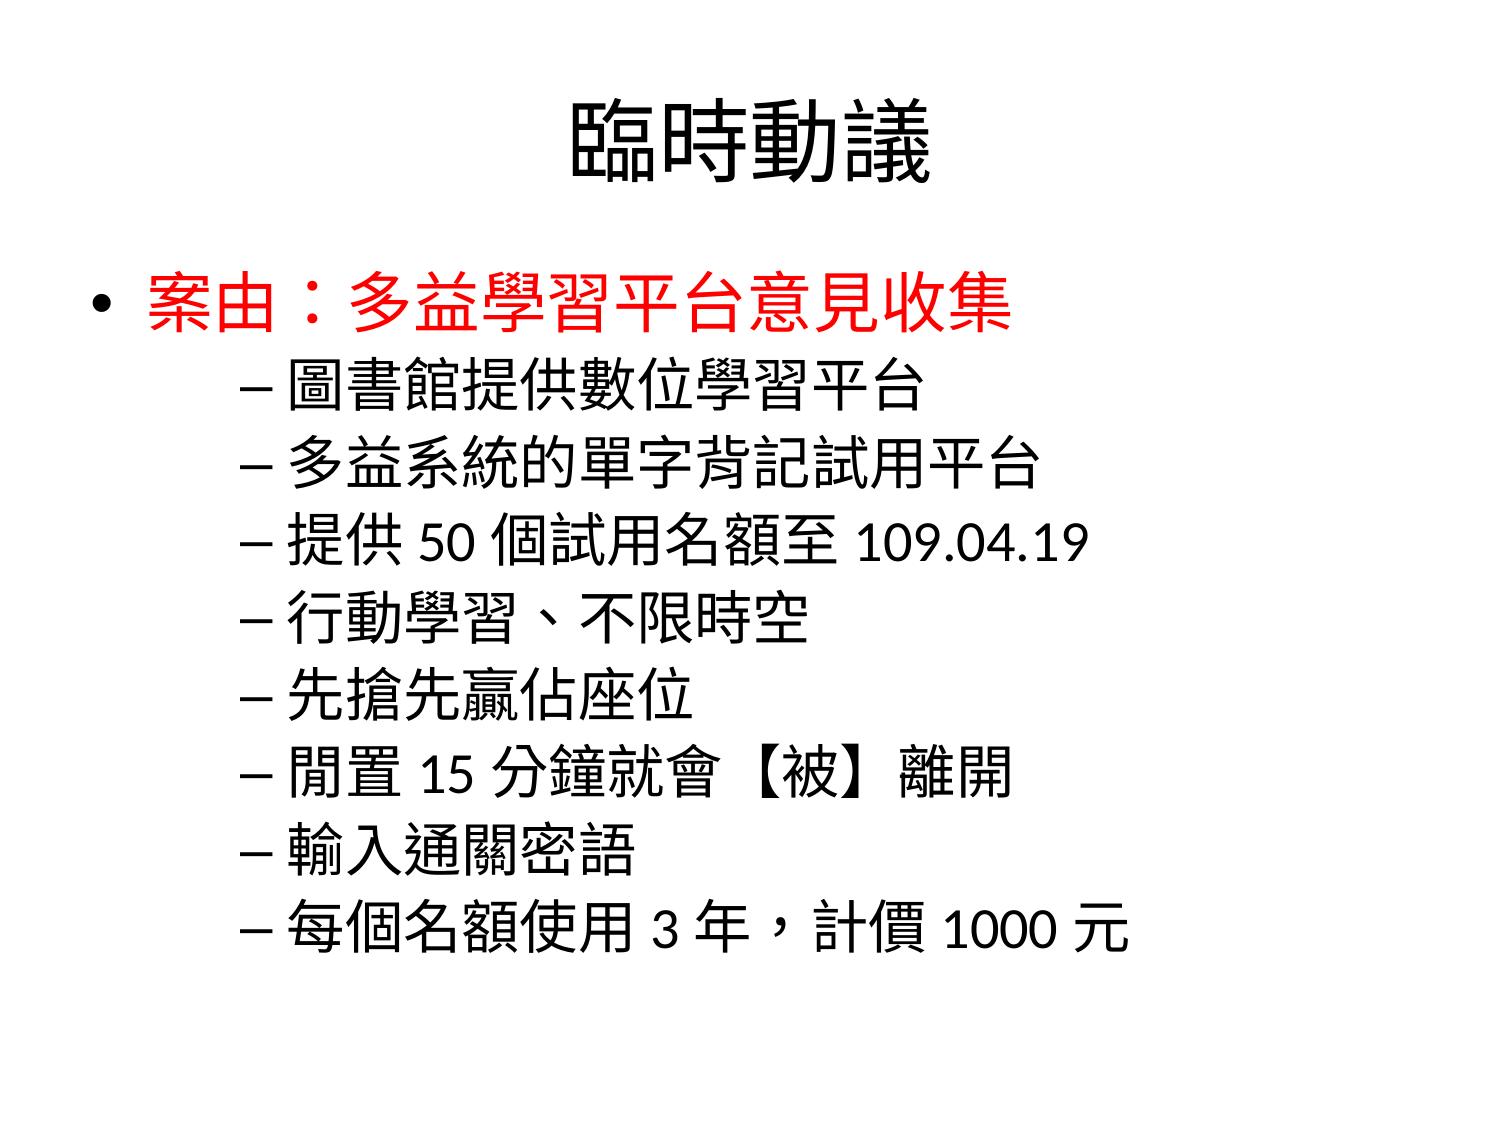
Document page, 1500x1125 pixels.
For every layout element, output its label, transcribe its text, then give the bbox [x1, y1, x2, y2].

list 案由：多益學習平台意見收集 圖書館提供數位學習平台 多益系統的單字背記試用平台 提供50個試用名額至109.04.19 行動學習、不限時空 先搶先贏佔座位 閒置15分鐘就會【被】離開 輸入通關密語 每個名額使用3年，計價1000元 [75, 262, 1426, 1005]
title 臨時動議 [75, 45, 1426, 233]
